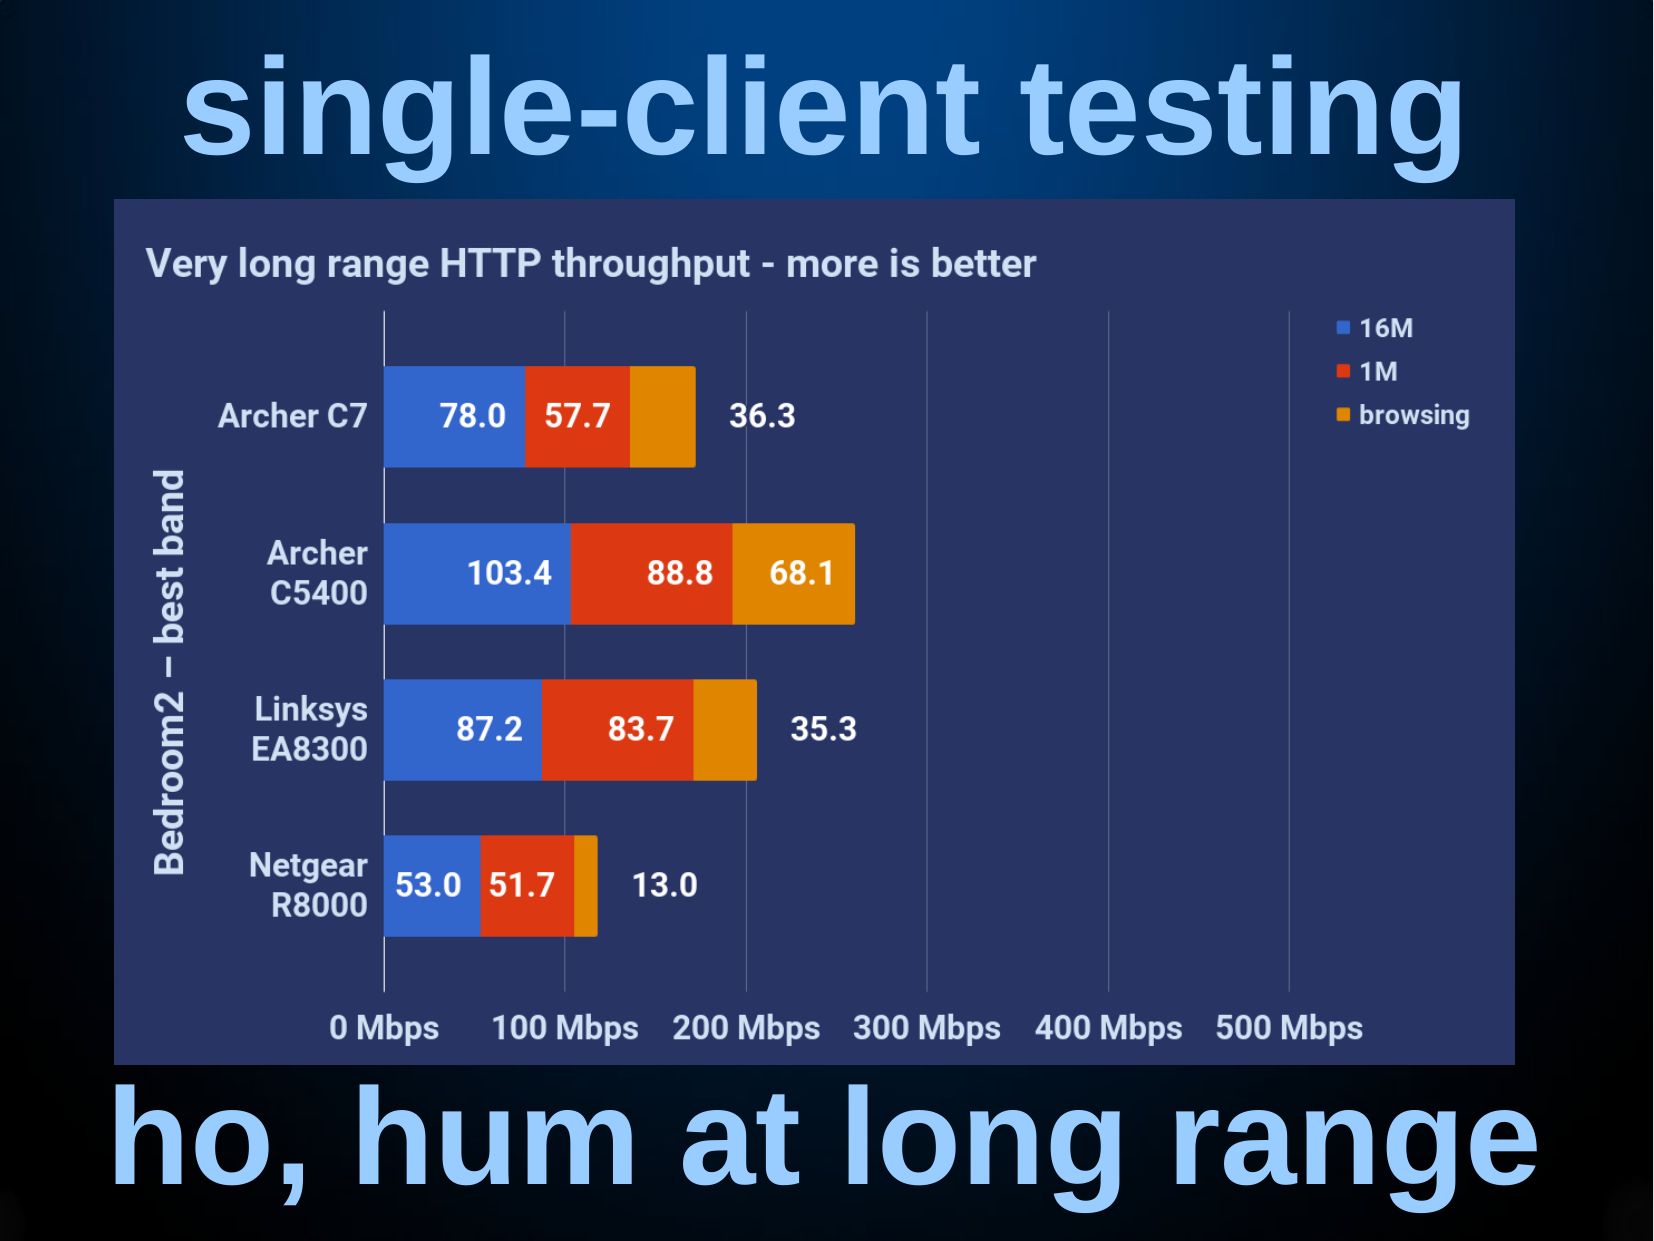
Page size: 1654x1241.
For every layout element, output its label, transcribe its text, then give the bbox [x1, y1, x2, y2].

picture [0, 0, 1654, 1241]
title ho, hum at long range [0, 1033, 1651, 1241]
title single-client testing [0, 2, 1651, 211]
